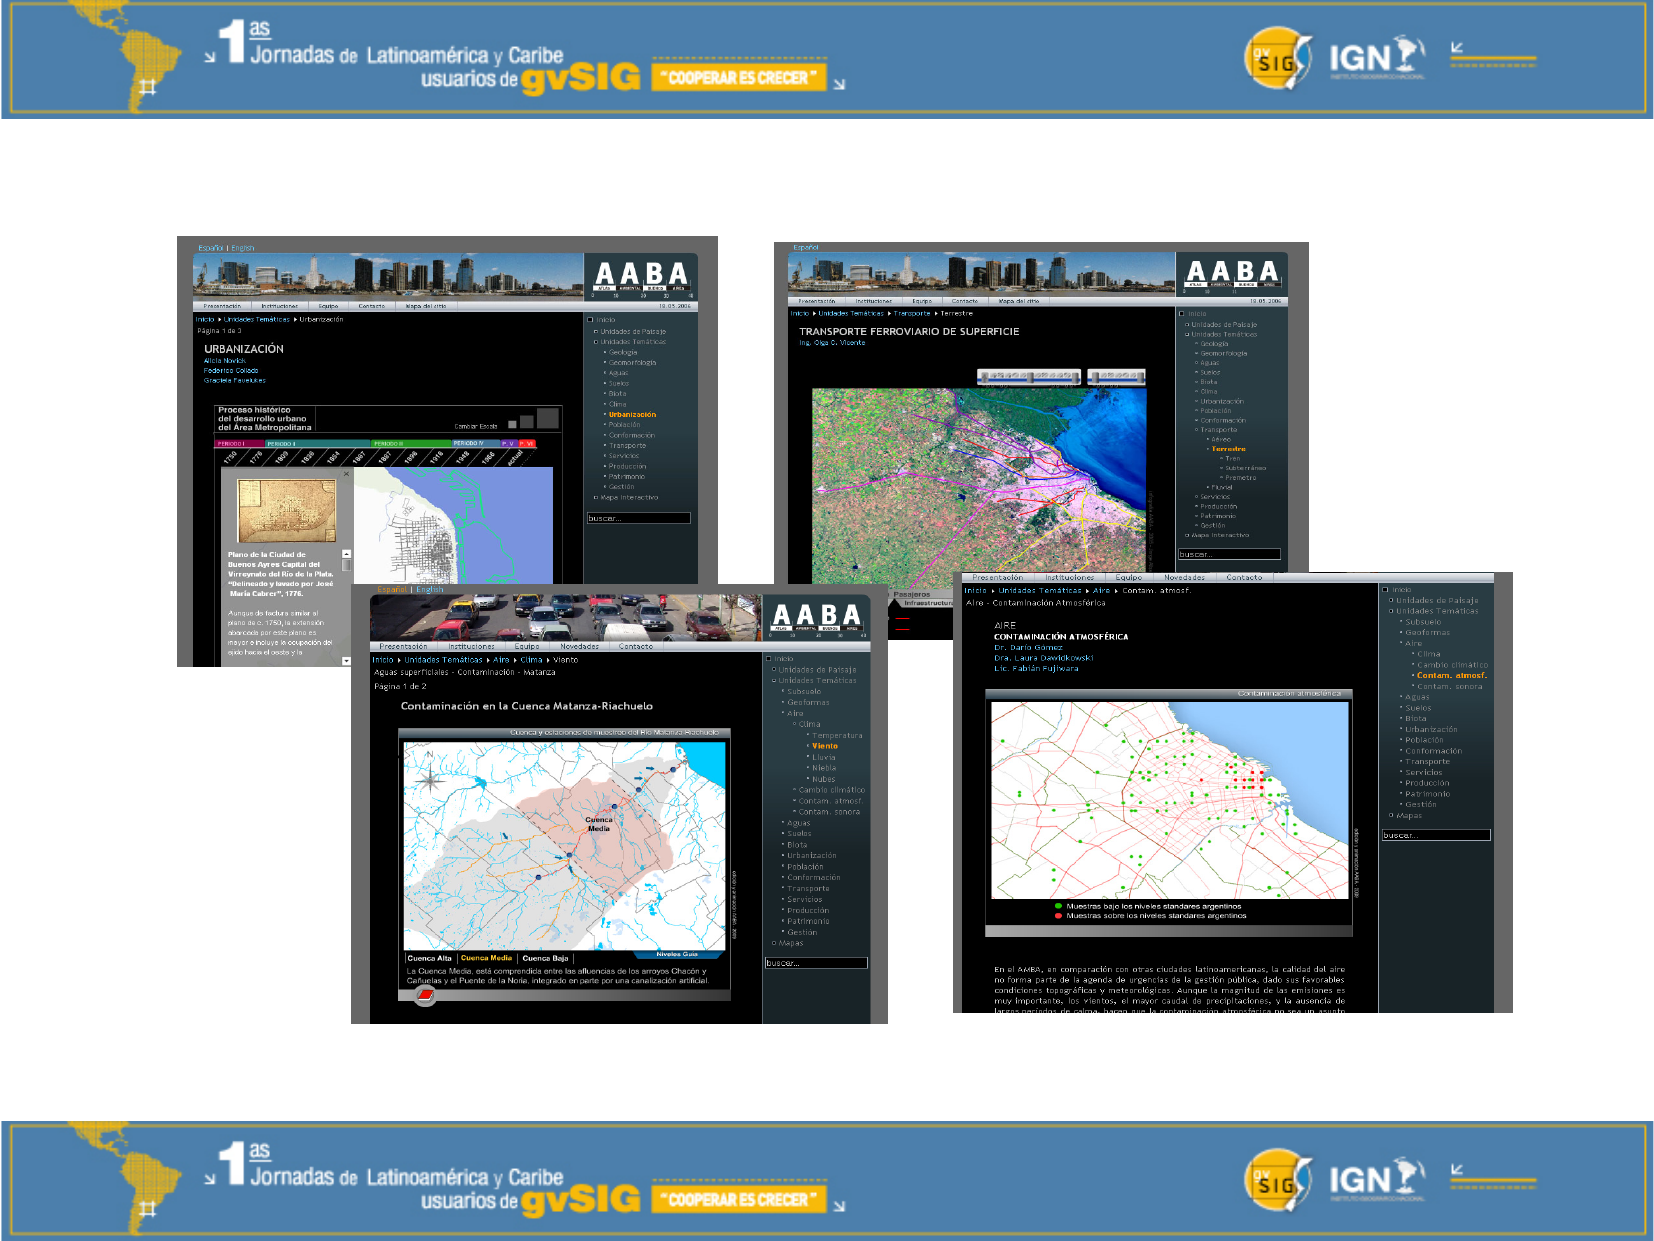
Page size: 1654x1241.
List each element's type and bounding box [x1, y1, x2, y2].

picture [177, 236, 1513, 1024]
picture [0, 1121, 1654, 1241]
picture [0, 0, 1654, 119]
